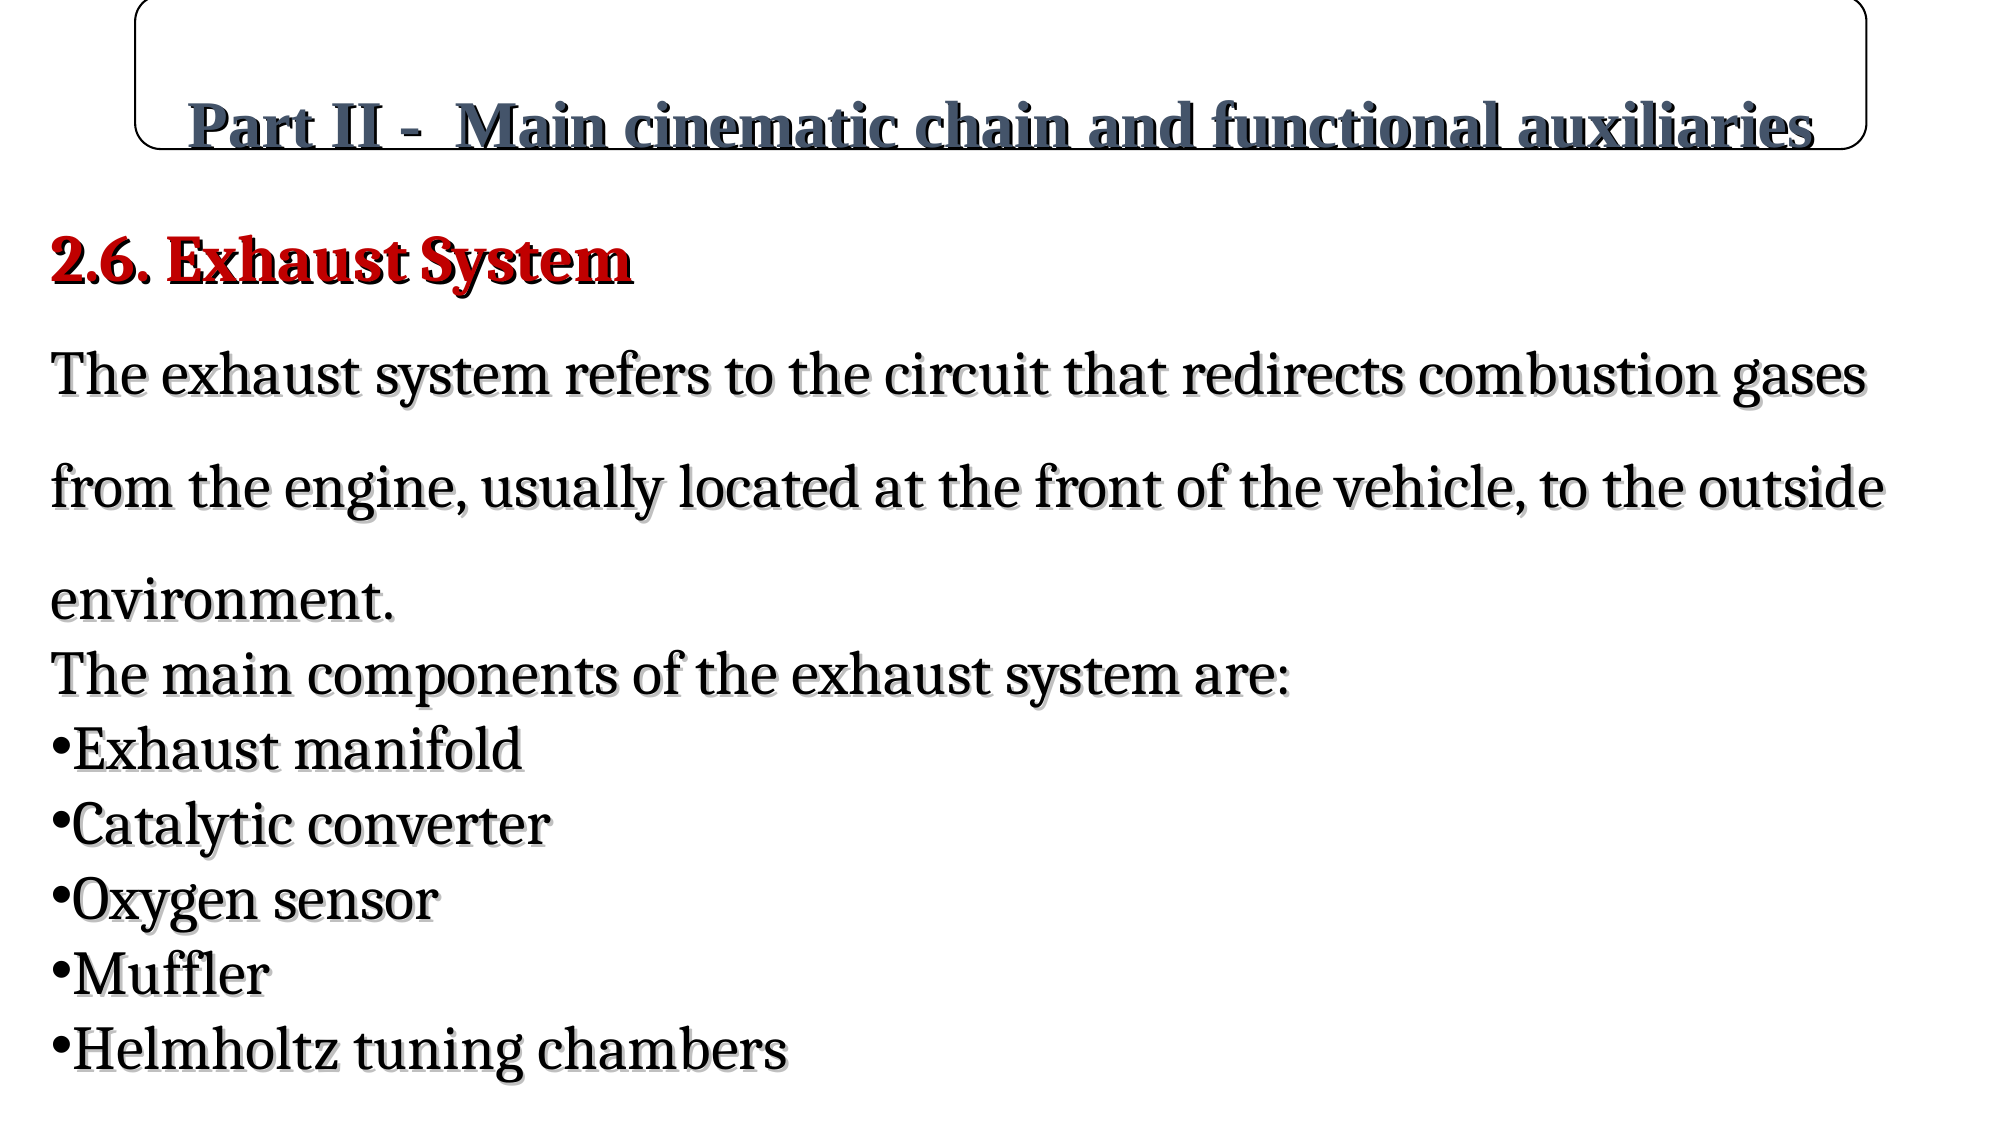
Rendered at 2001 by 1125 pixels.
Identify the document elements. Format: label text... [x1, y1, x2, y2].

text_box 2.6. Exhaust System The exhaust system refers to the circuit that redirects combustion gases from the engine, usually located at the front of the vehicle, to the outside environment. The main components of the exhaust system are: Exhaust manifold Catalytic converter Oxygen sensor Muffler Helmholtz tuning chambers [35, 207, 2000, 1099]
text_box Part II - Main cinematic chain and functional auxiliaries [135, 0, 1867, 150]
